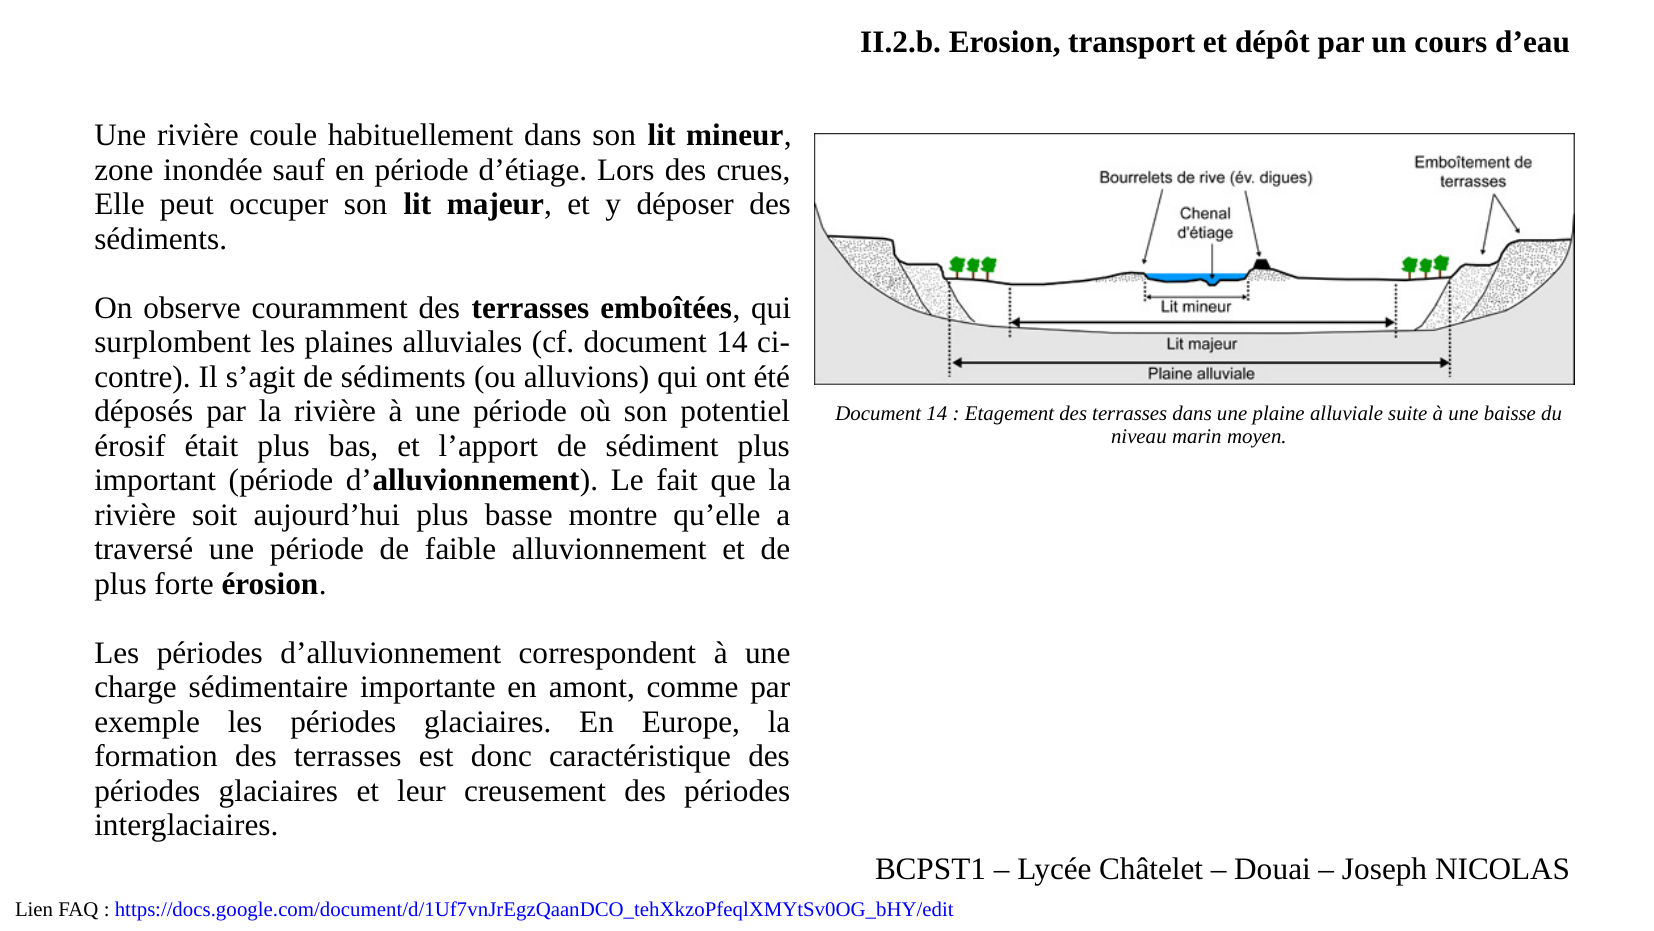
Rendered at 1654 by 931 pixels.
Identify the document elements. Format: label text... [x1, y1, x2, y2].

picture [814, 133, 1575, 385]
text_box Lien FAQ : https://docs.google.com/document/d/1Uf7vnJrEgzQaanDCO_tehXkzoPfeqlXMYtSv0OG_bHY/edit [0, 897, 993, 931]
text_box BCPST1 – Lycée Châtelet – Douai – Joseph NICOLAS [637, 832, 1571, 905]
text_box Document 14 : Etagement des terrasses dans une plaine alluviale suite à une baisse du niveau marin moyen. [826, 401, 1571, 538]
text_box II.2.b. Erosion, transport et dépôt par un cours d’eau [637, 5, 1571, 78]
text_box Une rivière coule habituellement dans son lit mineur, zone inondée sauf en période d’étiage. Lors des crues, Elle peut occuper son lit majeur, et y déposer des sédiments. On observe couramment des terrasses emboîtées, qui surplombent les plaines alluviales (cf. document 14 ci-contre). Il s’agit de sédiments (ou alluvions) qui ont été déposés par la rivière à une période où son potentiel érosif était plus bas, et l’apport de sédiment plus important (période d’alluvionnement). Le fait que la rivière soit aujourd’hui plus basse montre qu’elle a traversé une période de faible alluvionnement et de plus forte érosion. Les périodes d’alluvionnement correspondent à une charge sédimentaire importante en amont, comme par exemple les périodes glaciaires. En Europe, la formation des terrasses est donc caractéristique des périodes glaciaires et leur creusement des périodes interglaciaires. [94, 118, 792, 877]
